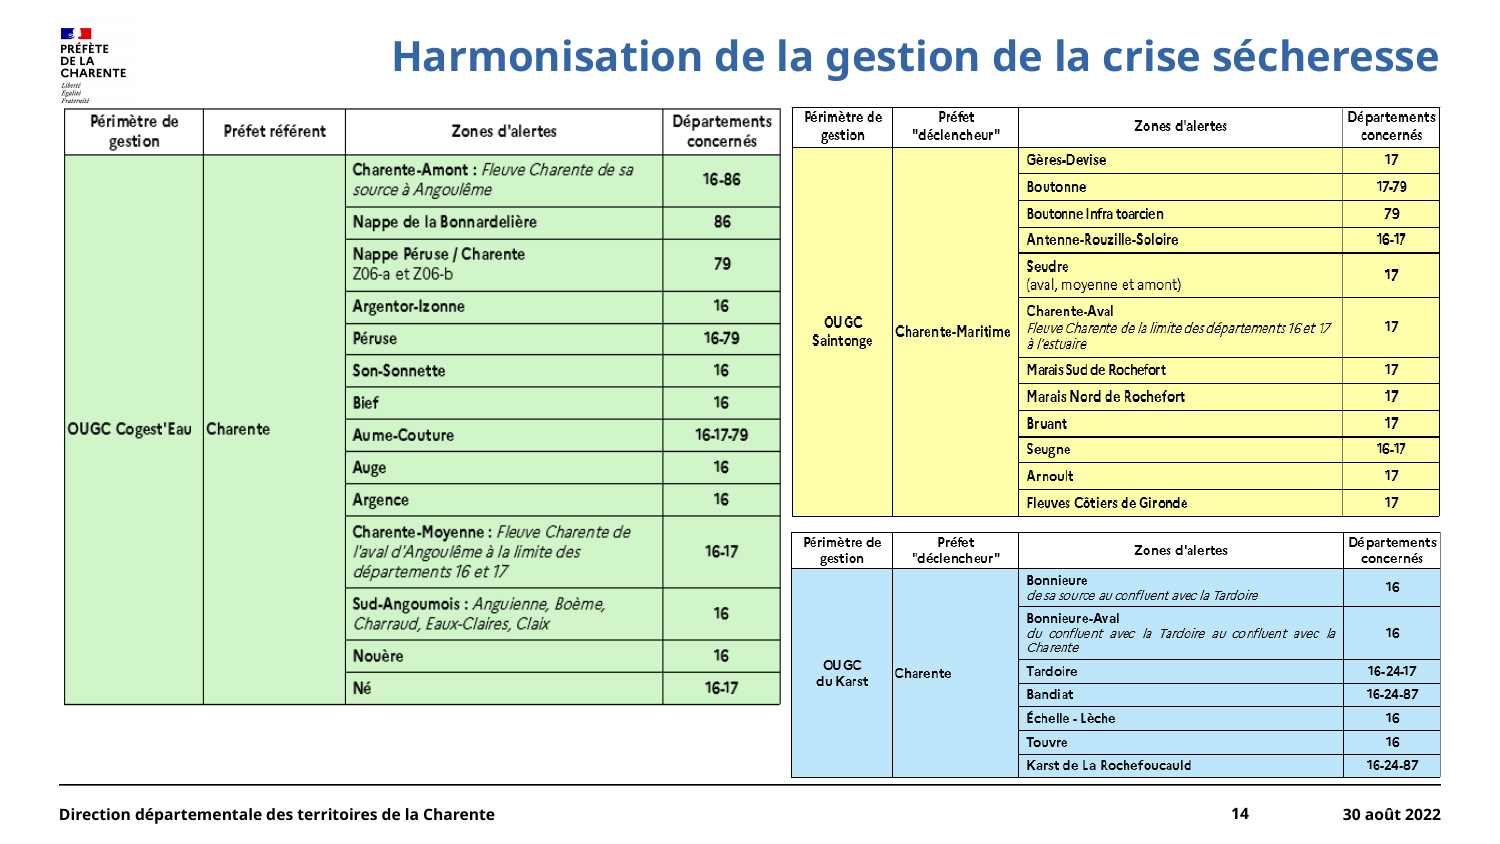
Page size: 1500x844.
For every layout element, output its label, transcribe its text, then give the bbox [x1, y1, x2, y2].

picture [791, 106, 1441, 520]
text_box 30 août 2022 [1249, 784, 1442, 844]
footer Direction départementale des territoires de la Charente [59, 784, 1027, 844]
picture [50, 17, 784, 709]
picture [791, 531, 1441, 780]
list Harmonisation de la gestion de la crise sécheresse [224, 29, 1441, 89]
slide_number <numéro> [1027, 784, 1249, 844]
